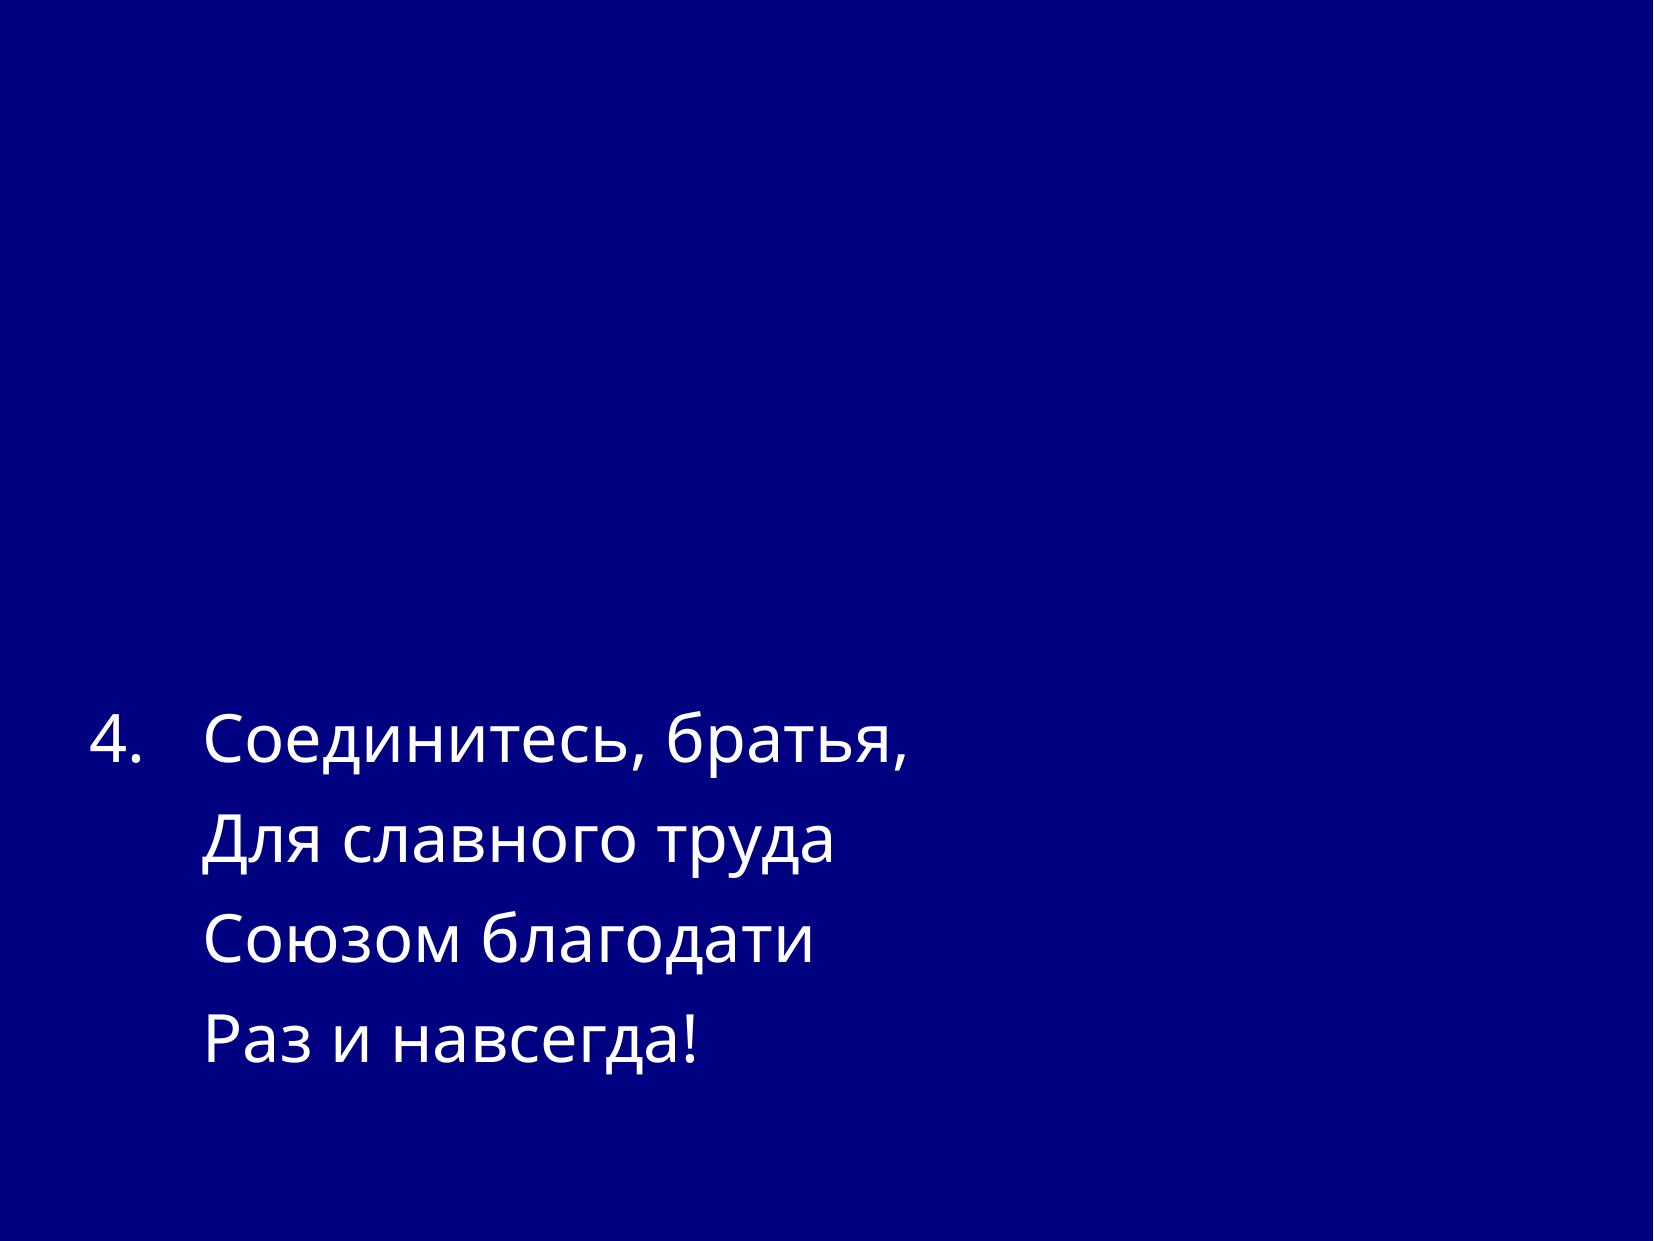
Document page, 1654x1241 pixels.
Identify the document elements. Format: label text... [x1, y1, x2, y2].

text_box 4. Соединитесь, братья, Для славного труда Союзом благодати Раз и навсегда! [75, 675, 1576, 1163]
